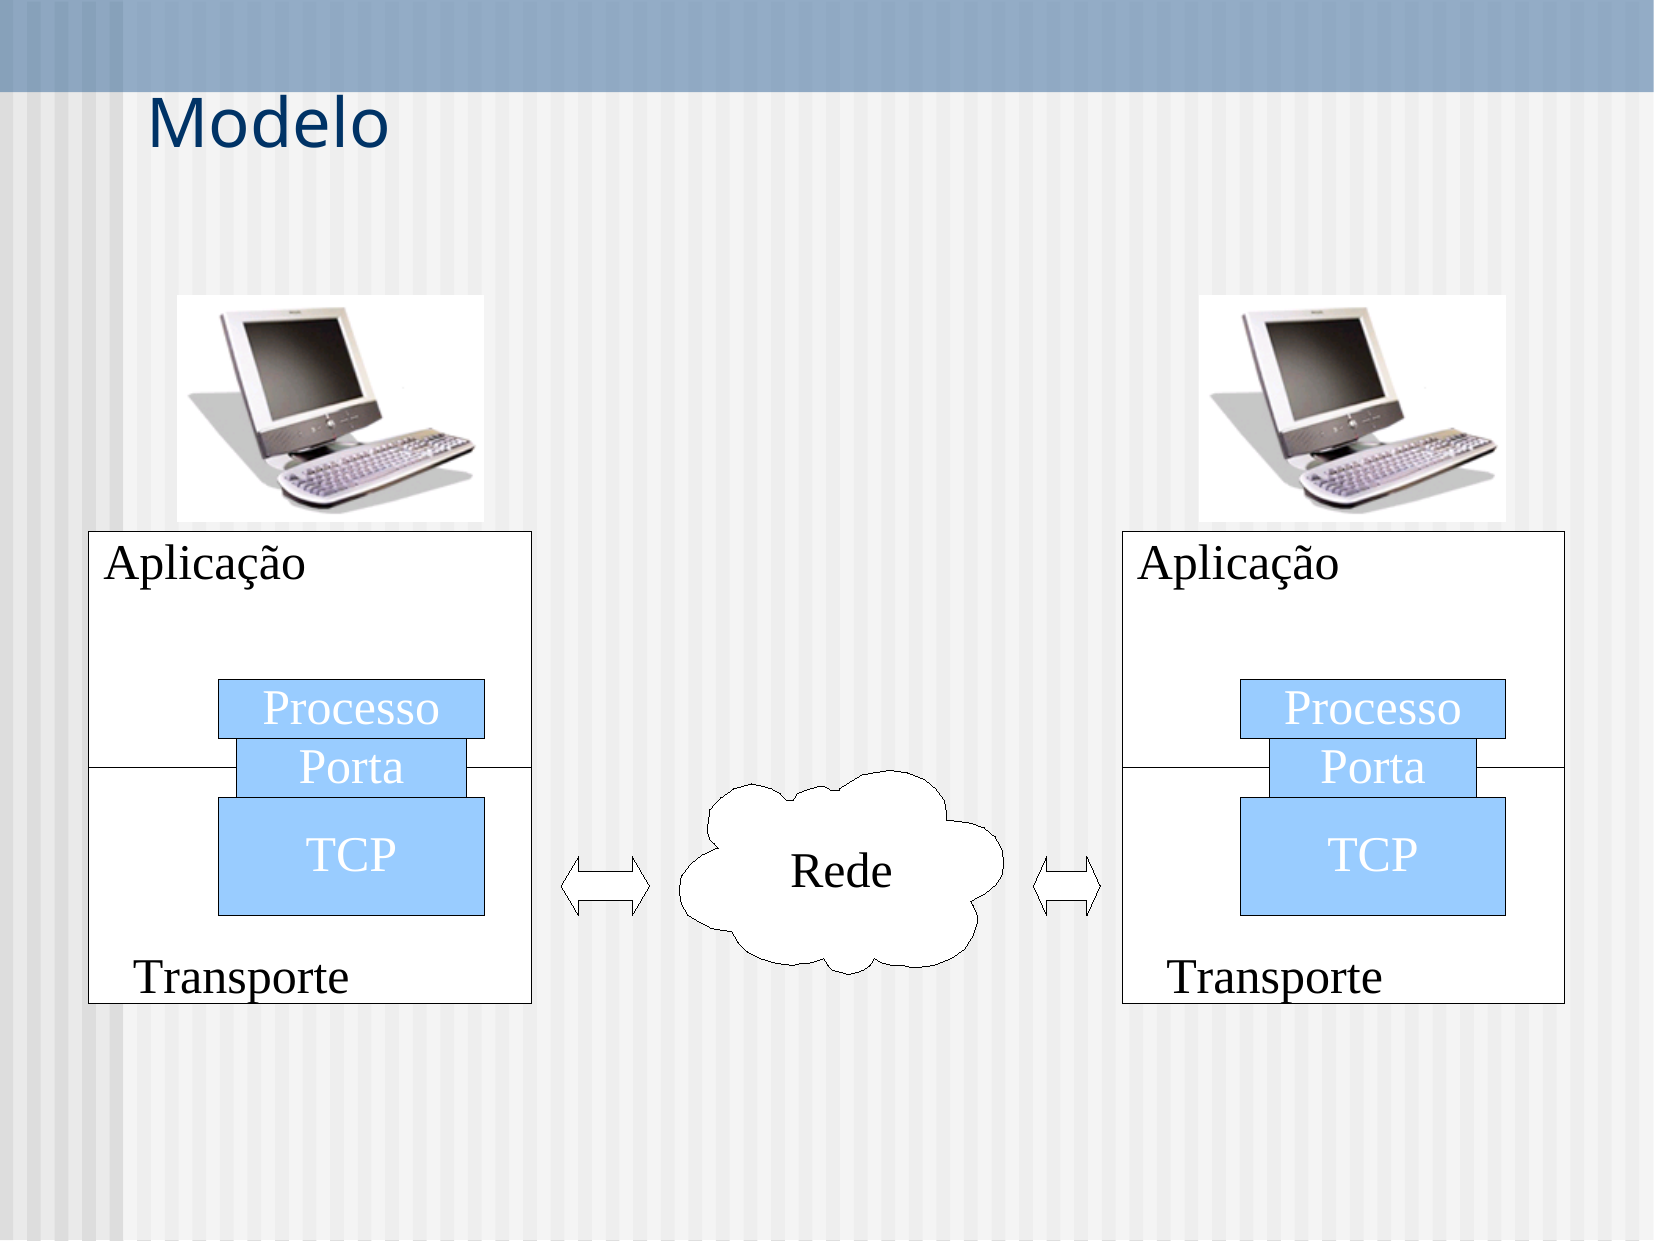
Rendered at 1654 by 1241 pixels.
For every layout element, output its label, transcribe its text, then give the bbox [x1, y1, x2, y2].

text_box TCP [1240, 797, 1506, 916]
text_box Transporte [1151, 944, 1418, 1016]
text_box [88, 531, 532, 1004]
text_box Processo [218, 679, 485, 739]
text_box Porta [236, 739, 467, 797]
text_box Transporte [118, 944, 384, 1016]
text_box Processo [1240, 679, 1506, 739]
text_box Aplicação [1122, 531, 1388, 603]
picture [177, 295, 484, 522]
title Modelo [146, 29, 1536, 212]
text_box TCP [218, 797, 485, 916]
text_box Porta [1269, 739, 1477, 797]
text_box [1122, 531, 1565, 1004]
text_box [561, 856, 650, 916]
text_box Rede [679, 770, 1004, 975]
text_box Aplicação [88, 531, 355, 603]
picture [1199, 295, 1506, 522]
text_box [1033, 856, 1101, 916]
